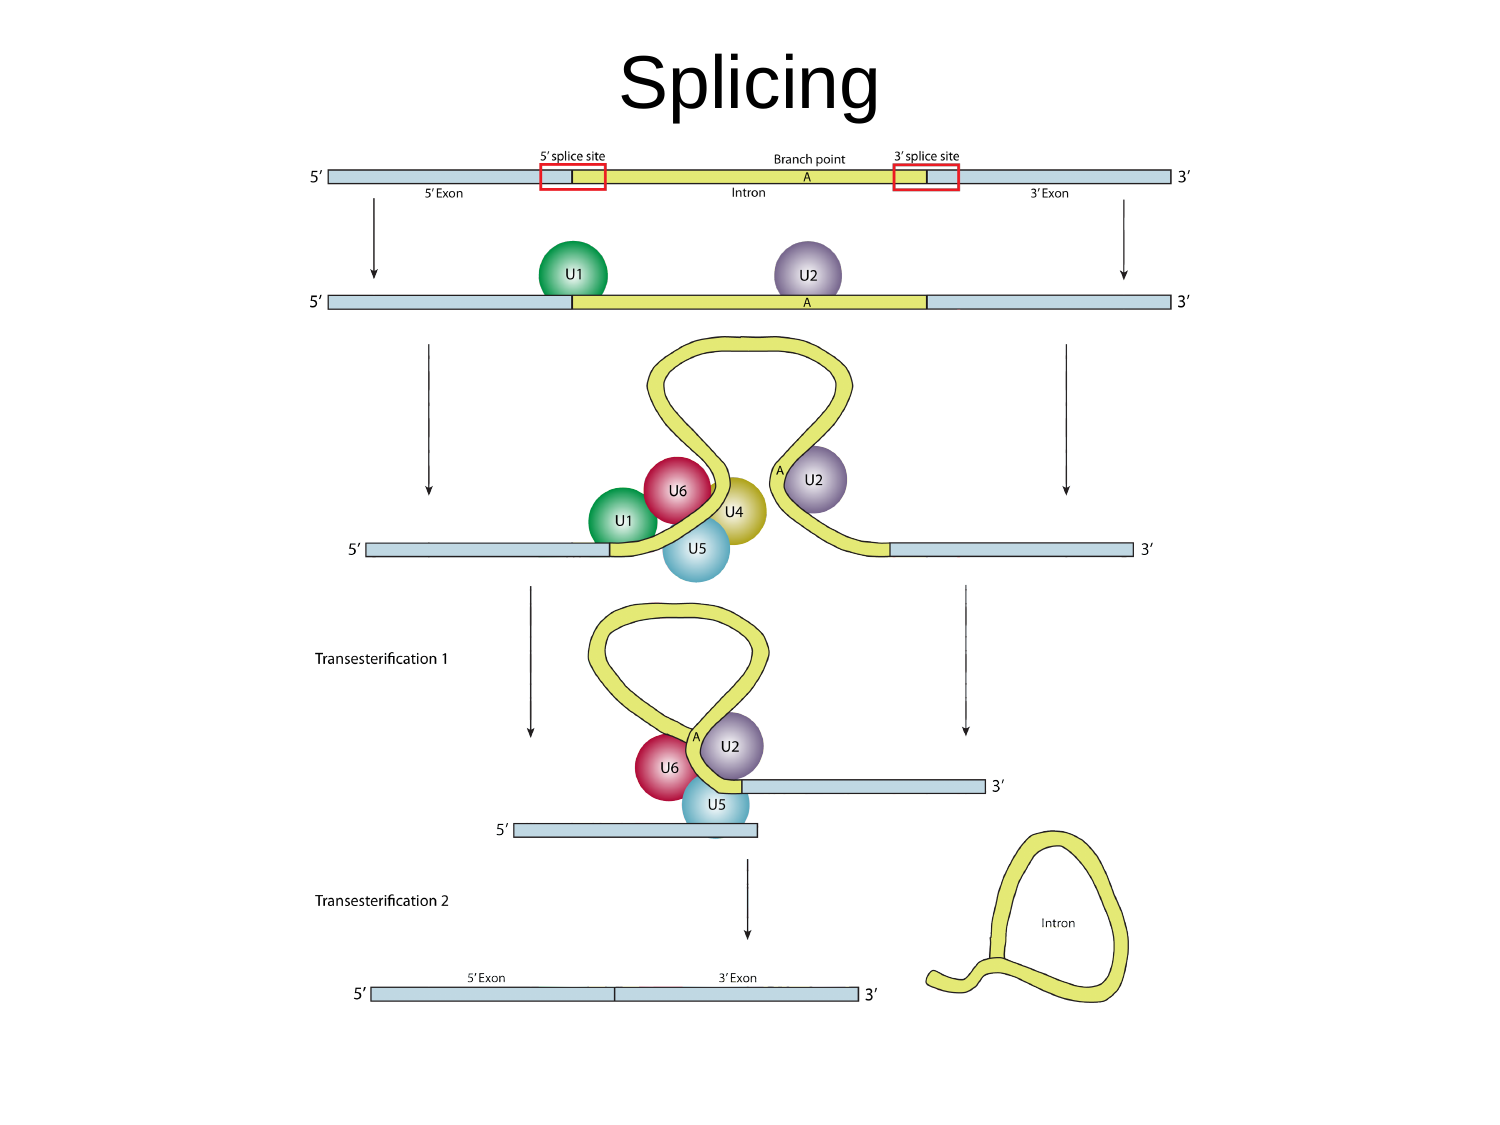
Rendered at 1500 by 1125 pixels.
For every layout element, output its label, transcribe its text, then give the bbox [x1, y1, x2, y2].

picture [309, 149, 1191, 1005]
title Splicing [75, 24, 1426, 133]
